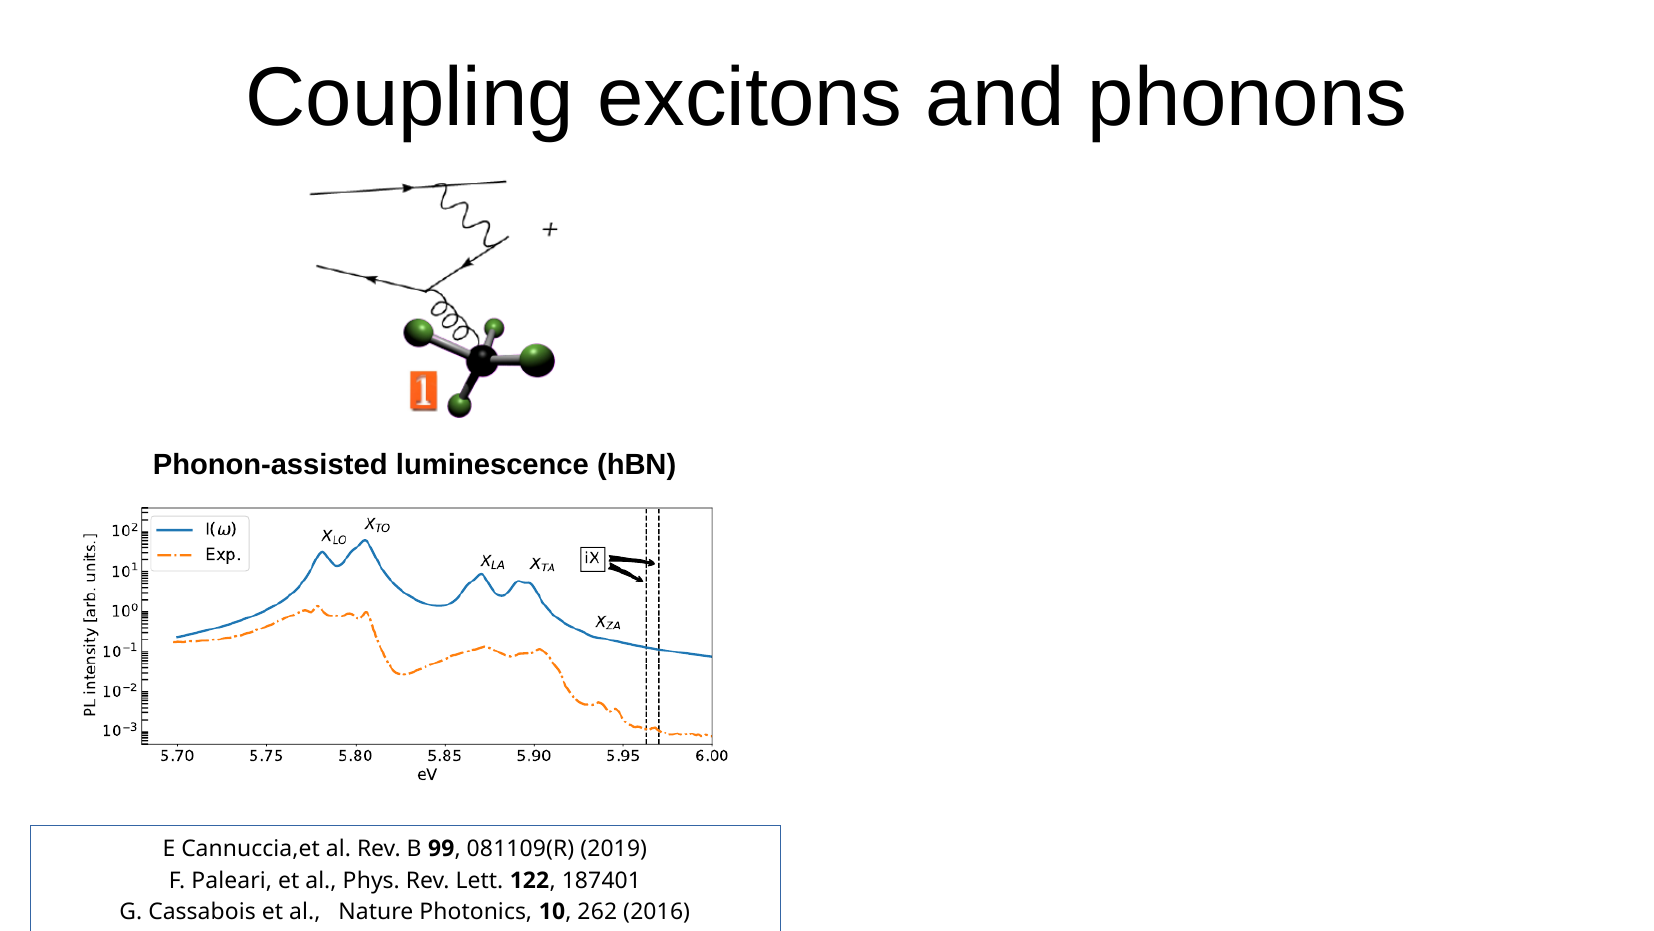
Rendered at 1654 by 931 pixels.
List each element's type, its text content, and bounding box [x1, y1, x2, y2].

text_box Phonon-assisted luminescence (hBN) [138, 440, 709, 496]
picture [300, 175, 570, 436]
title Coupling excitons and phonons [82, 19, 1571, 175]
text_box E Cannuccia,et al. Rev. B 99, 081109(R) (2019) F. Paleari, et al., Phys. Rev. Lett. 122, 187401 G. Cassabois et al., Nature Photonics, 10, 262 (2016) [30, 825, 781, 911]
picture [60, 488, 746, 792]
